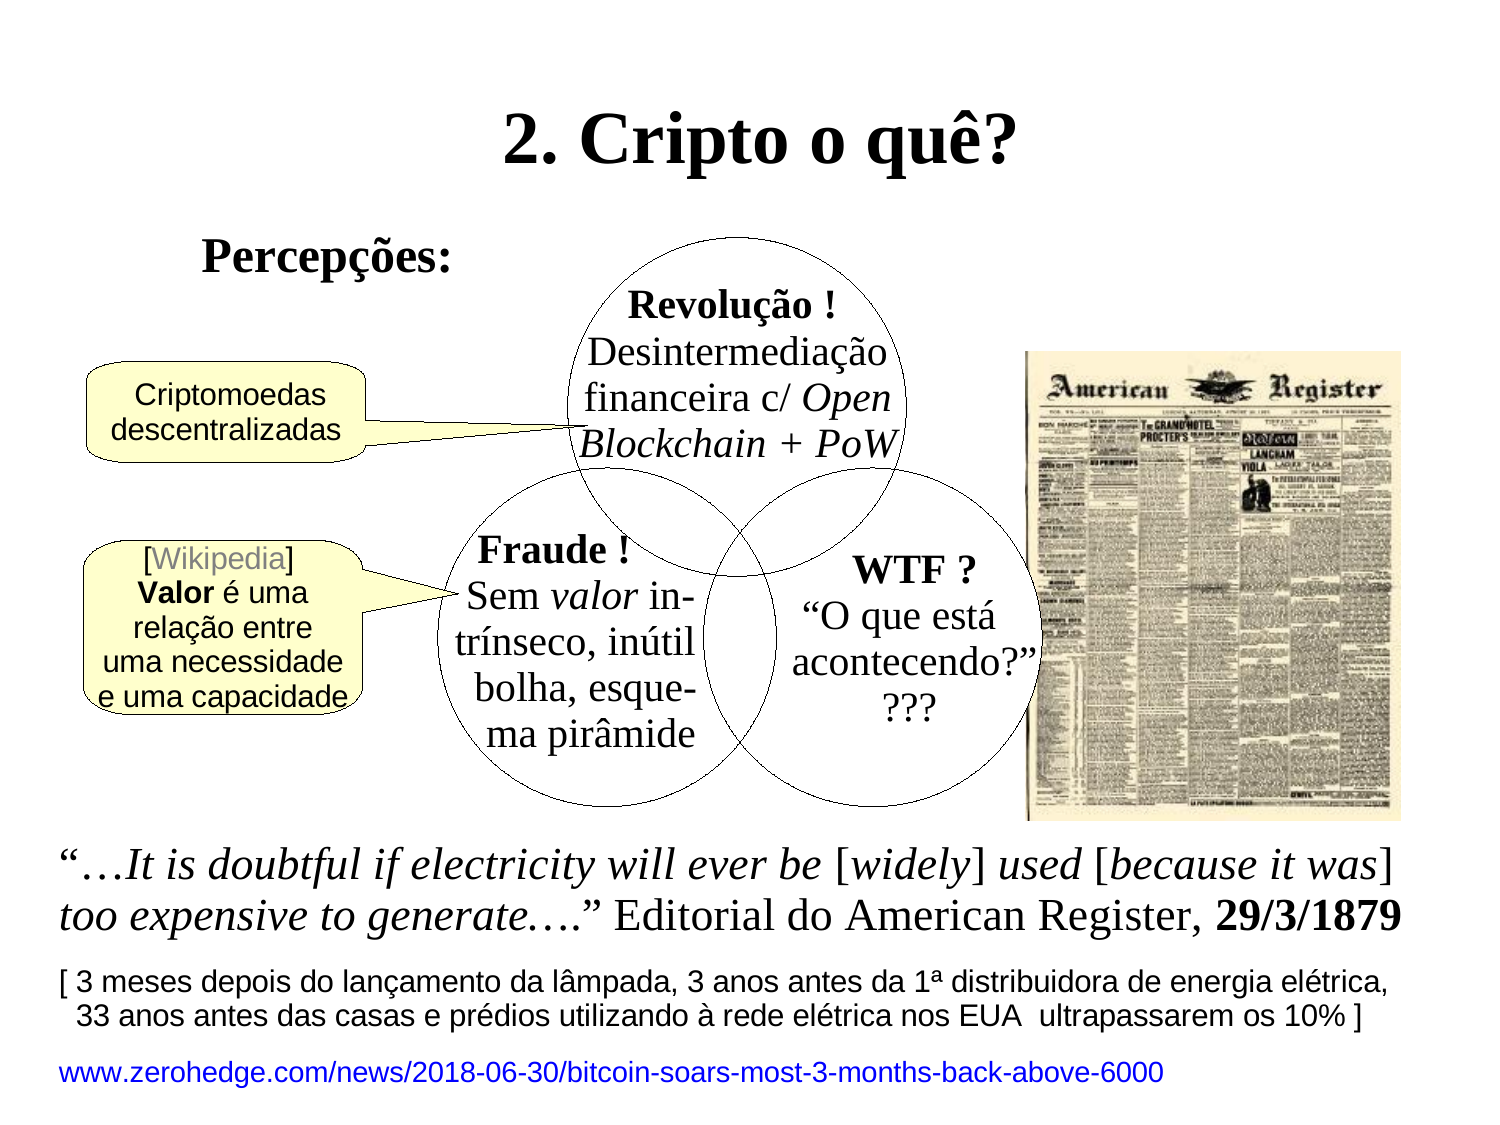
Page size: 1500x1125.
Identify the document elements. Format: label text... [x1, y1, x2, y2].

text_box Fraude ! Sem valor in- trínseco, inútil bolha, esque- ma pirâmide [454, 526, 718, 757]
text_box Revolução ! Desintermediação financeira c/ Open Blockchain + PoW [578, 281, 897, 467]
picture [1025, 351, 1401, 821]
text_box [718, 467, 1016, 807]
text_box “…It is doubtful if electricity will ever be [widely] used [because it was] too expensive to generate….” Editorial do American Register, 29/3/1879 [ 3 meses depois do lançamento da lâmpada, 3 anos antes da 1ª distribuidora de energia elétrica, 33 anos antes das casas e prédios utilizando à rede elétrica nos EUA ultrapassarem os 10% ] [58, 838, 1466, 1046]
title 2. Cripto o quê? [97, 63, 1426, 214]
text_box Percepções: [201, 228, 454, 284]
text_box WTF ? “O que está acontecendo?” ??? [791, 546, 1039, 731]
text_box [1039, 604, 1043, 671]
text_box www.zerohedge.com/news/2018-06-30/bitcoin-soars-most-3-months-back-above-6000 [59, 1056, 1315, 1089]
text_box Criptomoedas descentralizadas [86, 361, 588, 463]
text_box [Wikipedia] Valor é uma relação entre uma necessidade e uma capacidade [83, 540, 459, 715]
